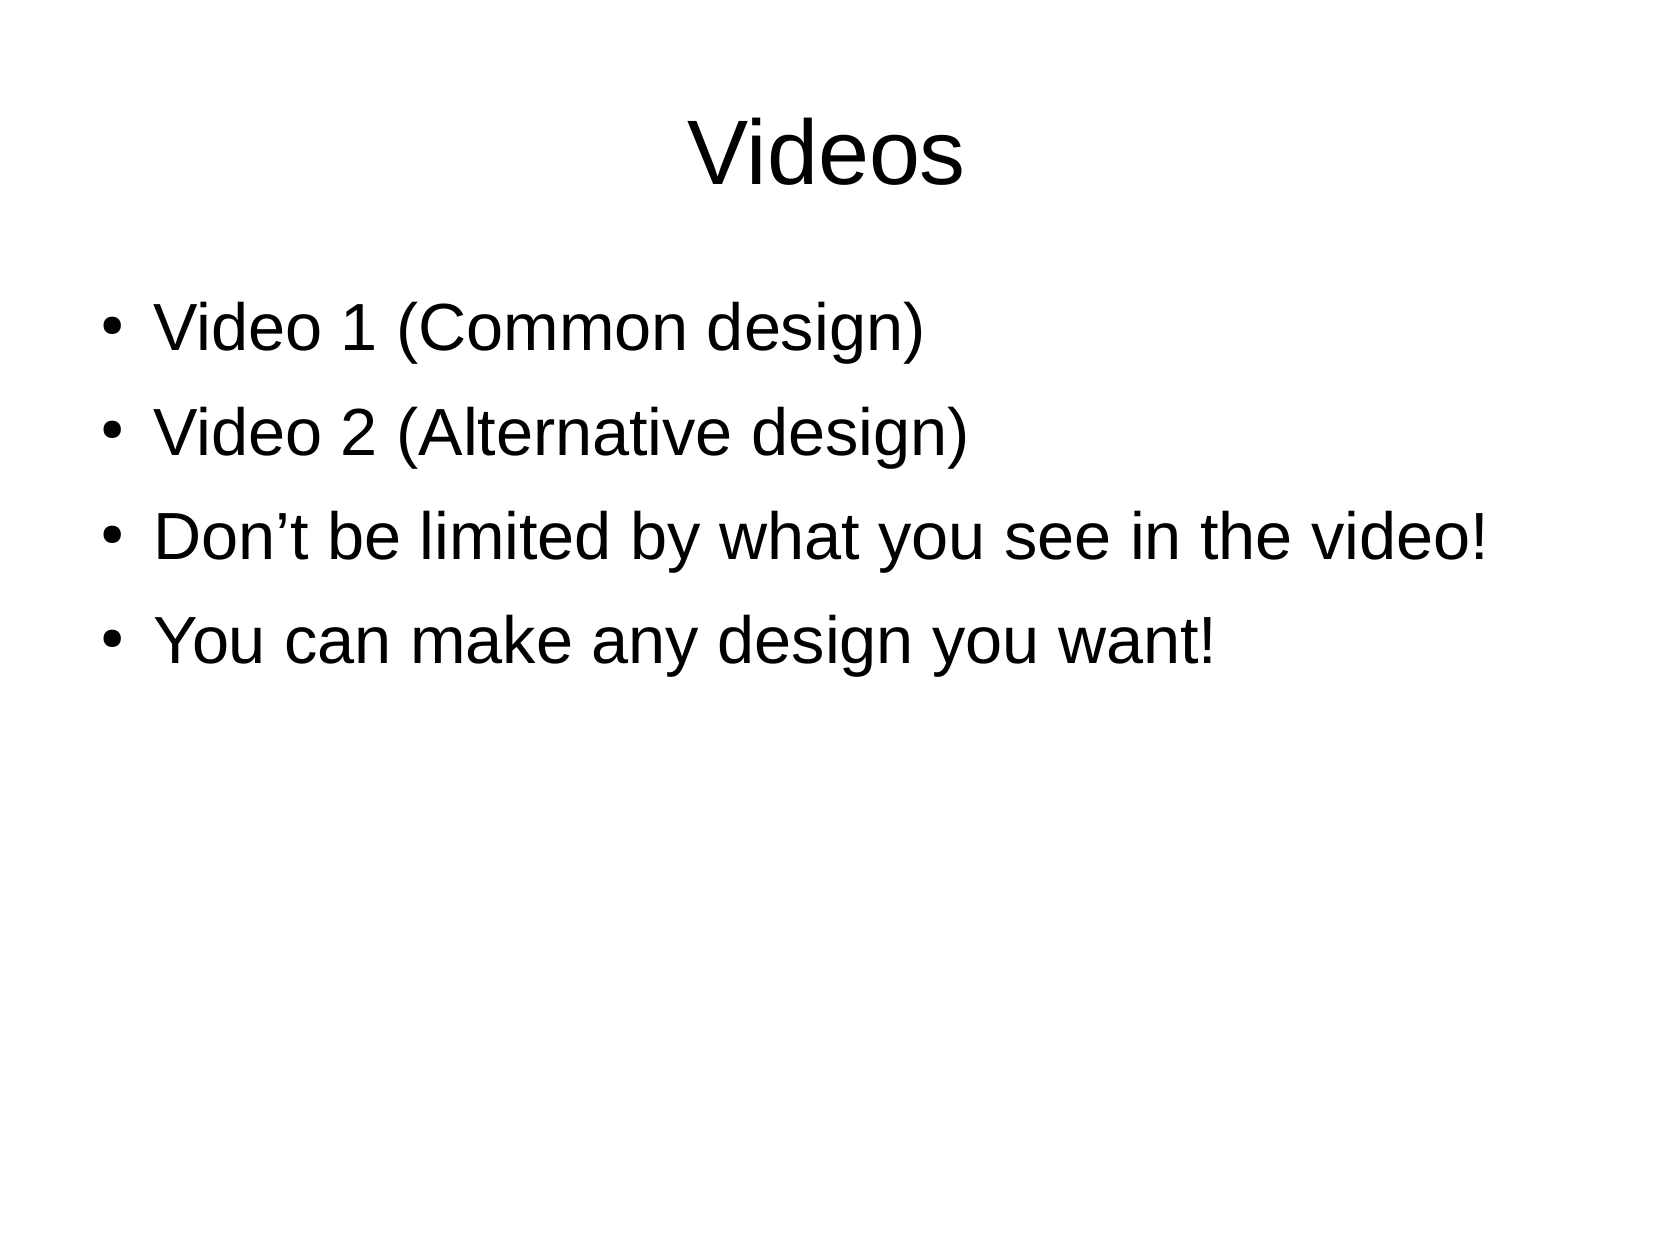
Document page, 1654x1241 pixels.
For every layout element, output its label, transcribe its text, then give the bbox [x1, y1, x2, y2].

title Videos [82, 49, 1571, 257]
list Video 1 (Common design) Video 2 (Alternative design) Don’t be limited by what you see in the video! You can make any design you want! [82, 290, 1571, 1010]
